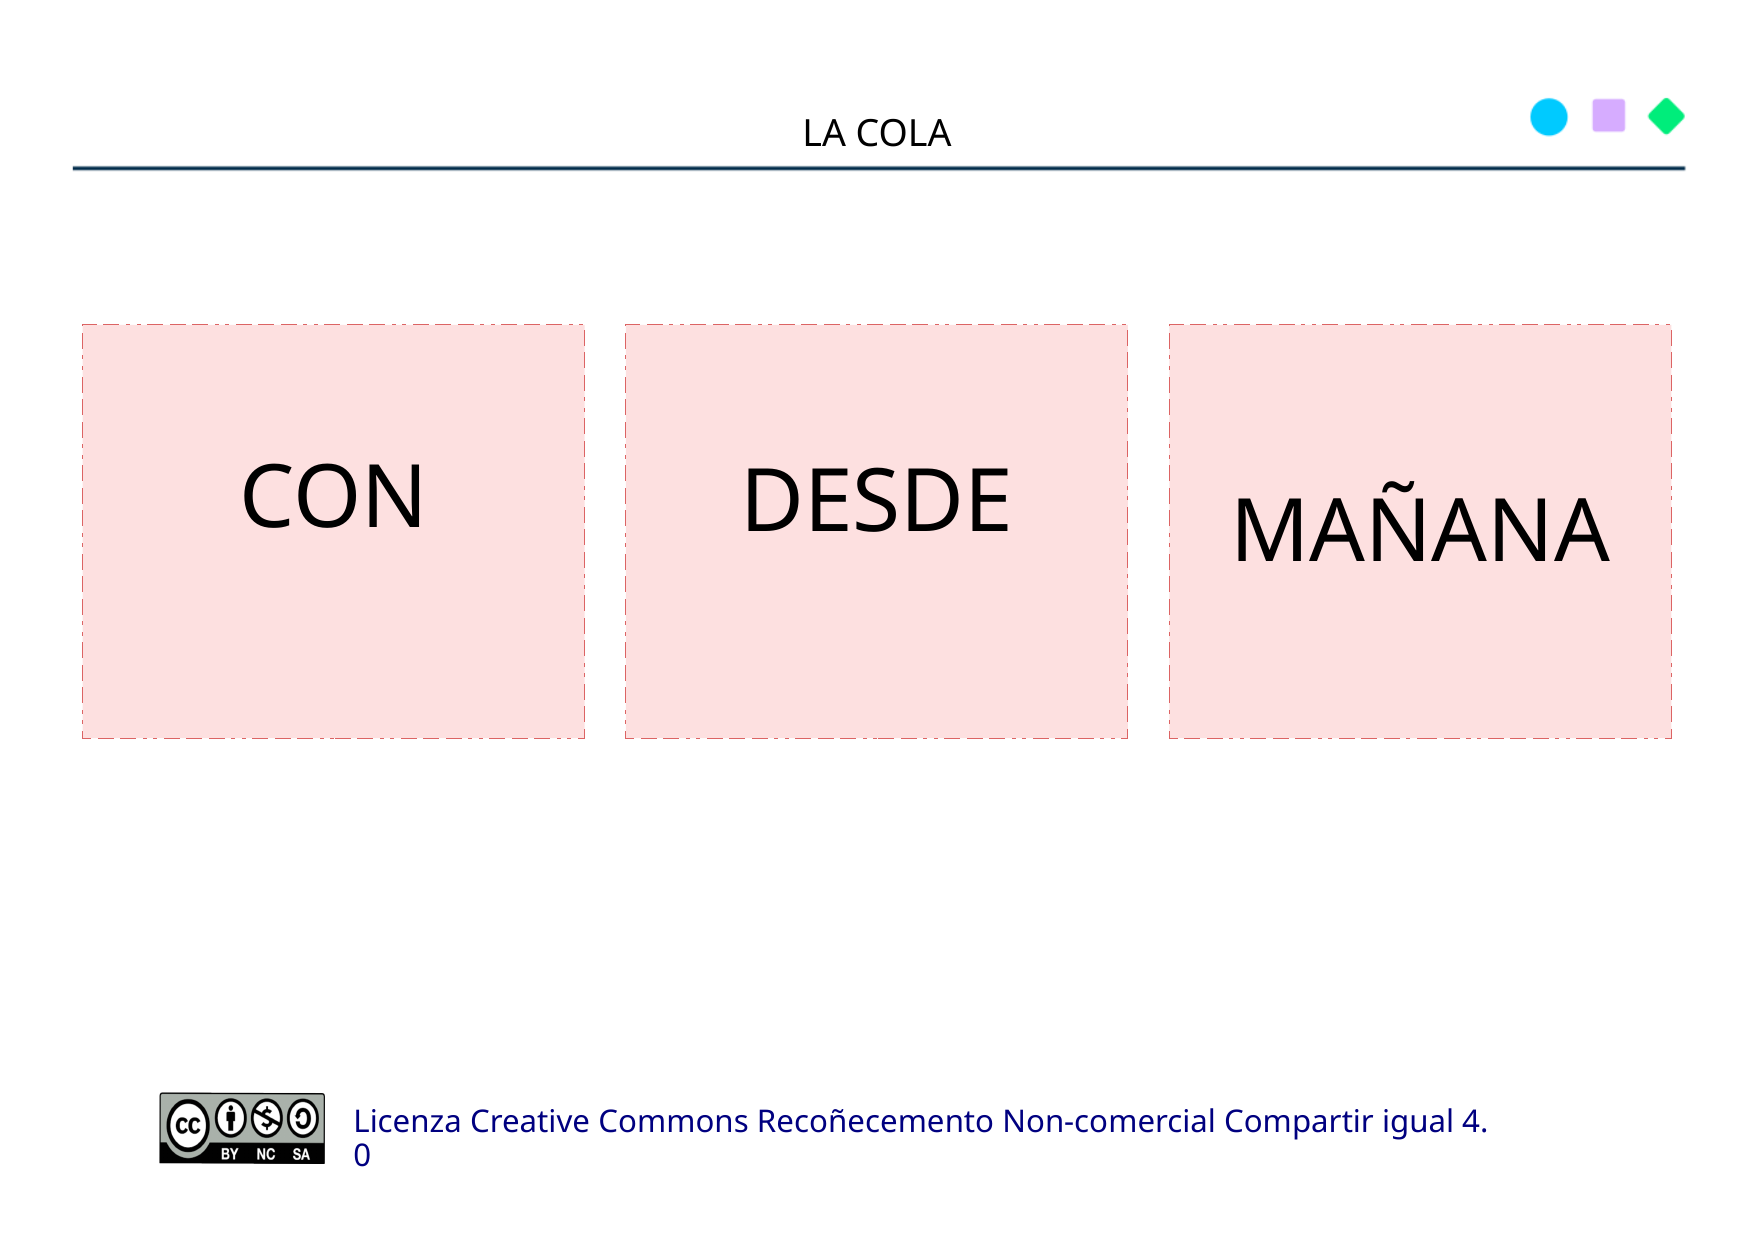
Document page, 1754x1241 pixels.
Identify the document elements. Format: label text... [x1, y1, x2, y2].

text_box Licenza Creative Commons Recoñecemento Non-comercial Compartir igual 4.0 [338, 1072, 1506, 1170]
picture [59, 70, 1695, 194]
picture [159, 1092, 325, 1164]
text_box DESDE [625, 324, 1128, 739]
text_box MAÑANA [1169, 324, 1672, 739]
text_box CON [82, 324, 585, 739]
